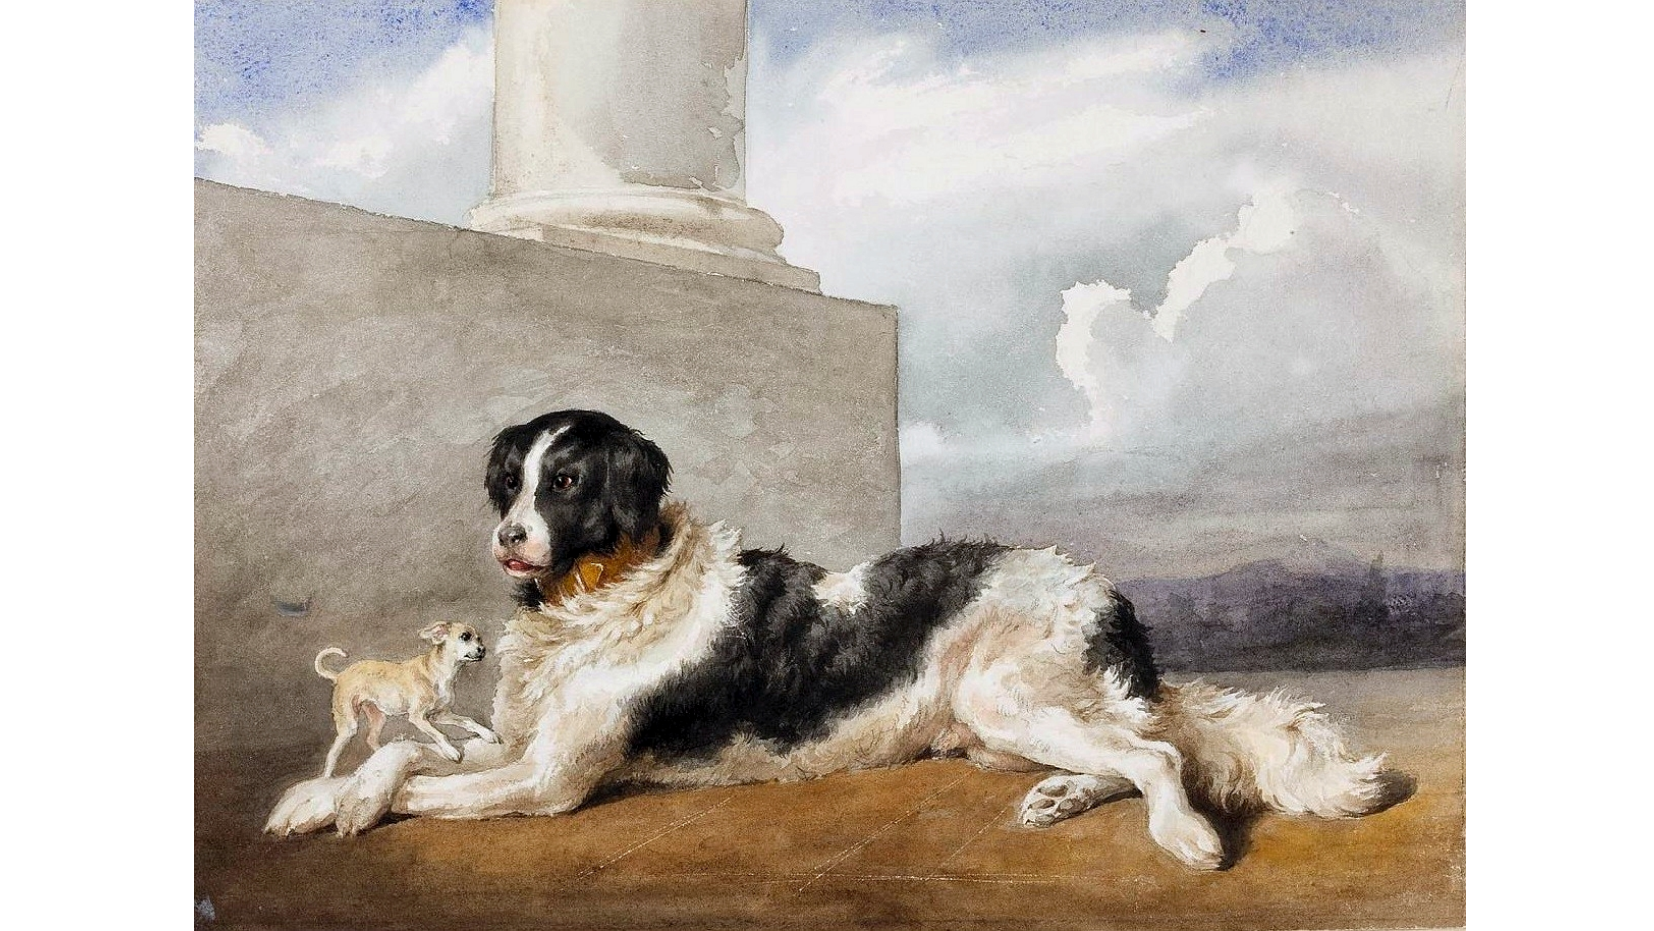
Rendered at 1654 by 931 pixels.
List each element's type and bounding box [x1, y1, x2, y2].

picture [194, 0, 1466, 931]
